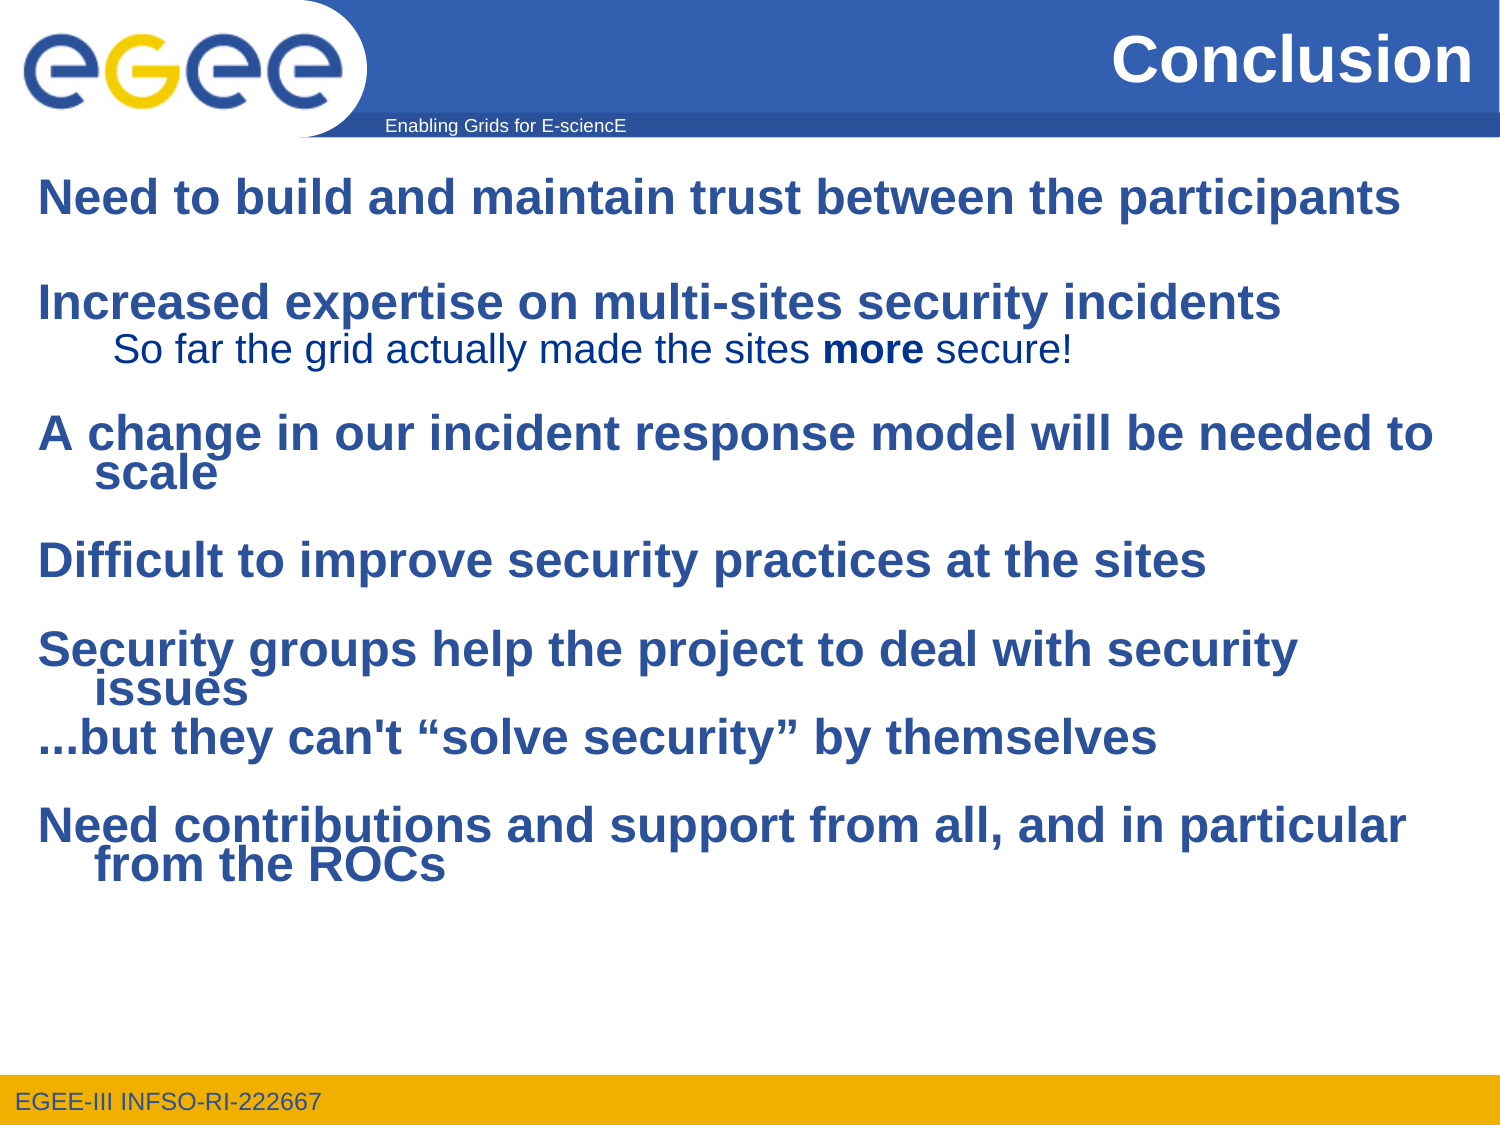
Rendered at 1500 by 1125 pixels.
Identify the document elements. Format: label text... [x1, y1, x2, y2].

picture [18, 30, 349, 112]
list Need to build and maintain trust between the participants Increased expertise on multi-sites security incidents So far the grid actually made the sites more secure! A change in our incident response model will be needed to scale Difficult to improve security practices at the sites Security groups help the project to deal with security issues ...but they can't “solve security” by themselves Need contributions and support from all, and in particular from the ROCs [37, 182, 1463, 1074]
title Conclusion [369, 10, 1475, 124]
